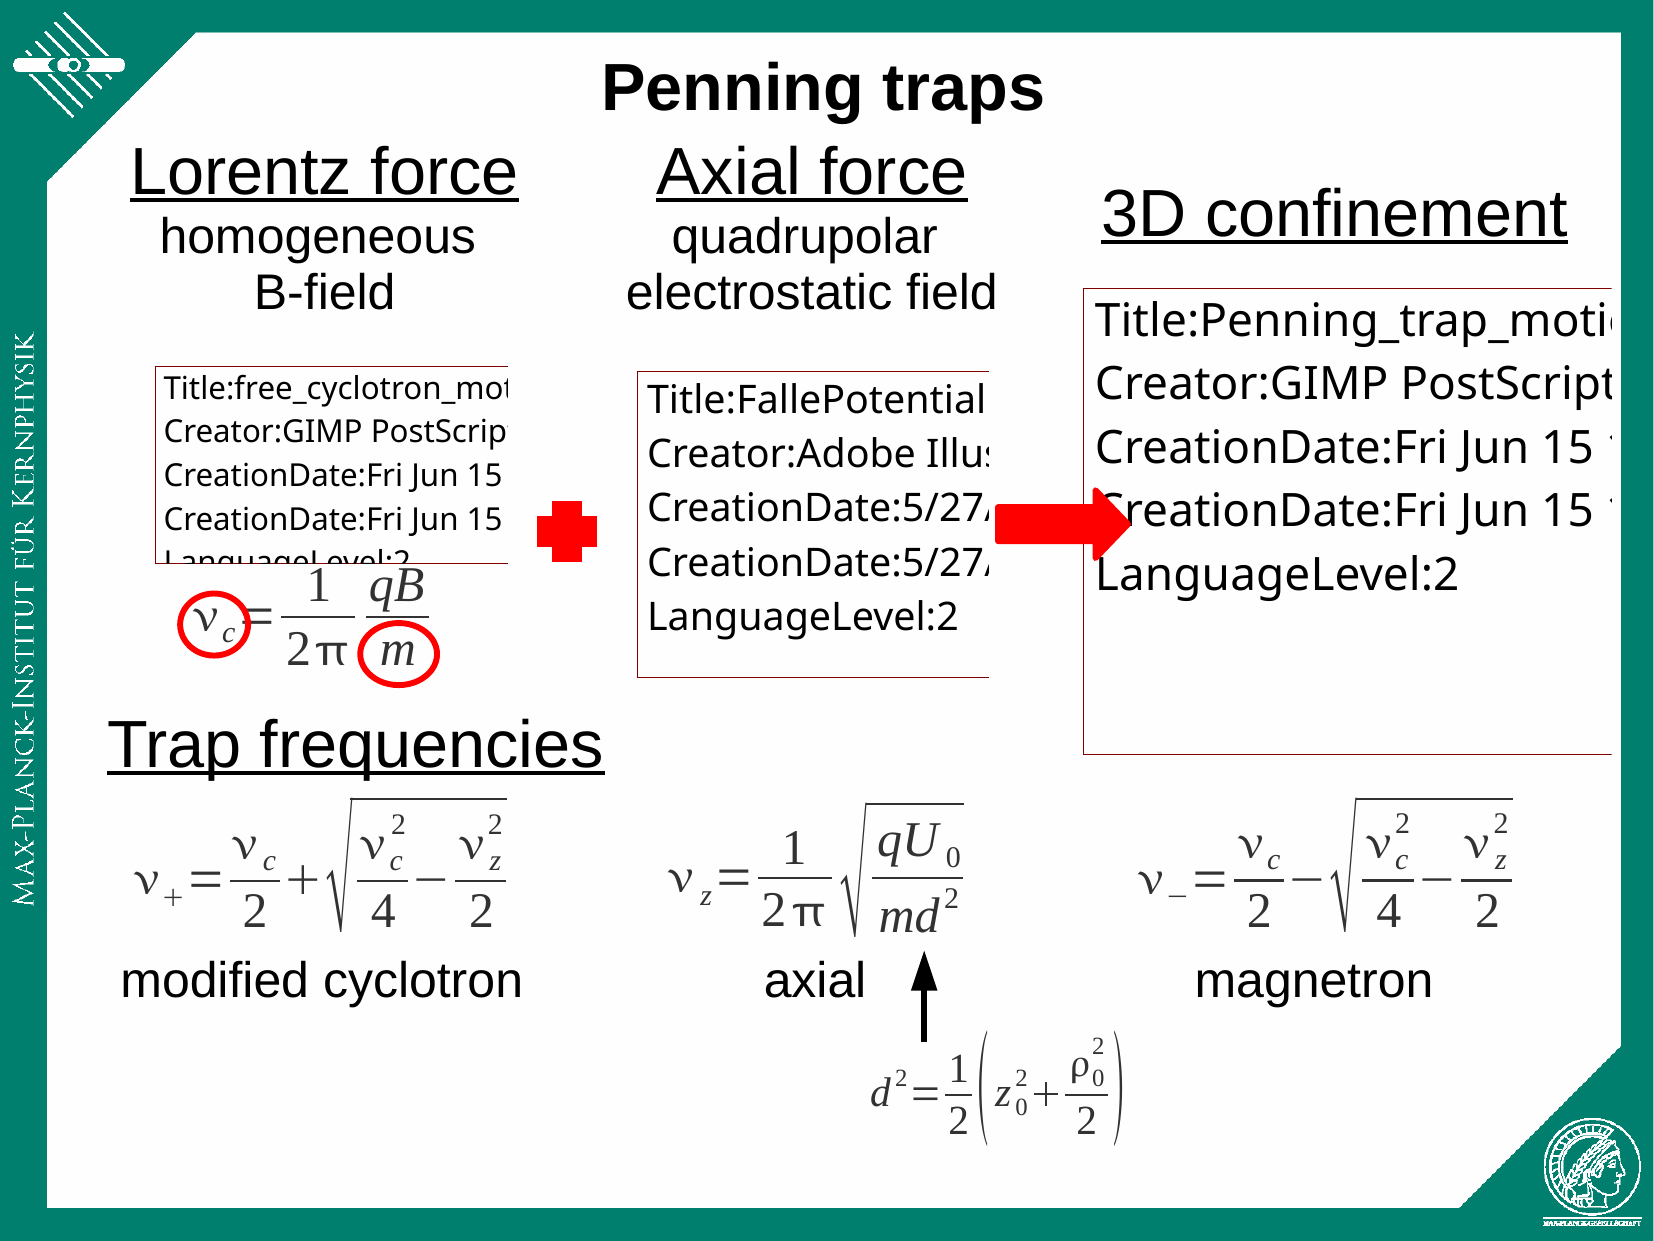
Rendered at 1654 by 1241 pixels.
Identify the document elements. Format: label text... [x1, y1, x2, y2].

text_box [998, 490, 1129, 559]
text_box Penning traps [201, 36, 1446, 128]
text_box [537, 501, 597, 562]
text_box Lorentz force homogeneous B-field [97, 123, 553, 331]
chart [364, 627, 434, 677]
chart [186, 597, 245, 652]
chart [661, 800, 973, 945]
chart [127, 795, 515, 940]
text_box magnetron [1127, 942, 1501, 1019]
chart [186, 558, 438, 677]
chart [1131, 794, 1521, 939]
text_box modified cyclotron [64, 941, 579, 1019]
chart [431, 667, 438, 677]
chart [862, 1028, 1131, 1149]
picture [0, 0, 1654, 1241]
text_box 3D confinement [1071, 165, 1598, 261]
text_box Trap frequencies [67, 696, 644, 793]
text_box Axial force quadrupolar electrostatic field [584, 128, 1040, 331]
text_box axial [726, 941, 904, 1019]
